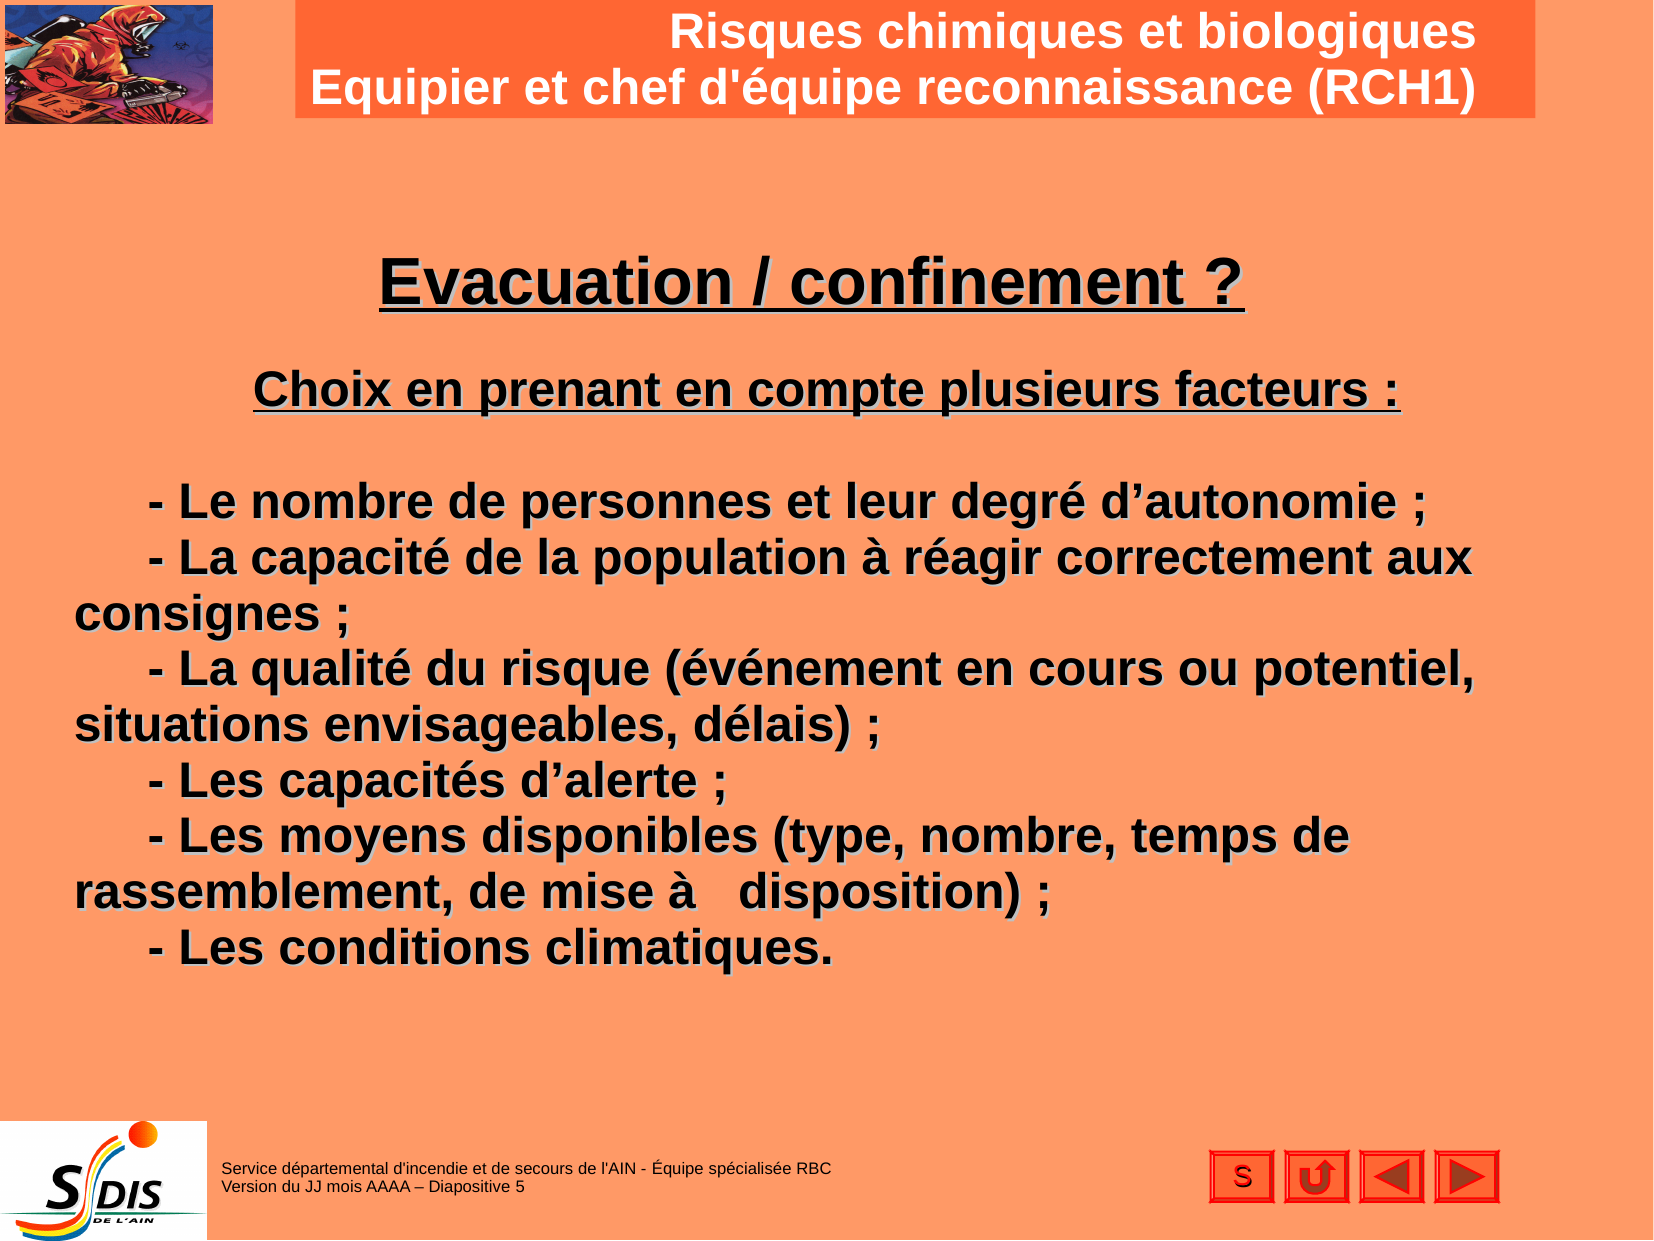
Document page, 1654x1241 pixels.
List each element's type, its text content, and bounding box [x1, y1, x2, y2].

text_box Choix en prenant en compte plusieurs facteurs : - Le nombre de personnes et leur degré d’autonomie ; - La capacité de la population à réagir correctement aux consignes ; - La qualité du risque (événement en cours ou potentiel, situations envisageables, délais) ; - Les capacités d’alerte ; - Les moyens disponibles (type, nombre, temps de rassemblement, de mise à disposition) ; - Les conditions climatiques. [59, 354, 1595, 1071]
picture [5, 5, 213, 124]
text_box [1437, 1151, 1499, 1202]
text_box [1212, 1151, 1274, 1202]
text_box [1362, 1151, 1424, 1202]
text_box S [1217, 1151, 1267, 1200]
text_box [1287, 1151, 1349, 1202]
text_box Evacuation / confinement ? [118, 236, 1506, 354]
picture [0, 1121, 207, 1241]
